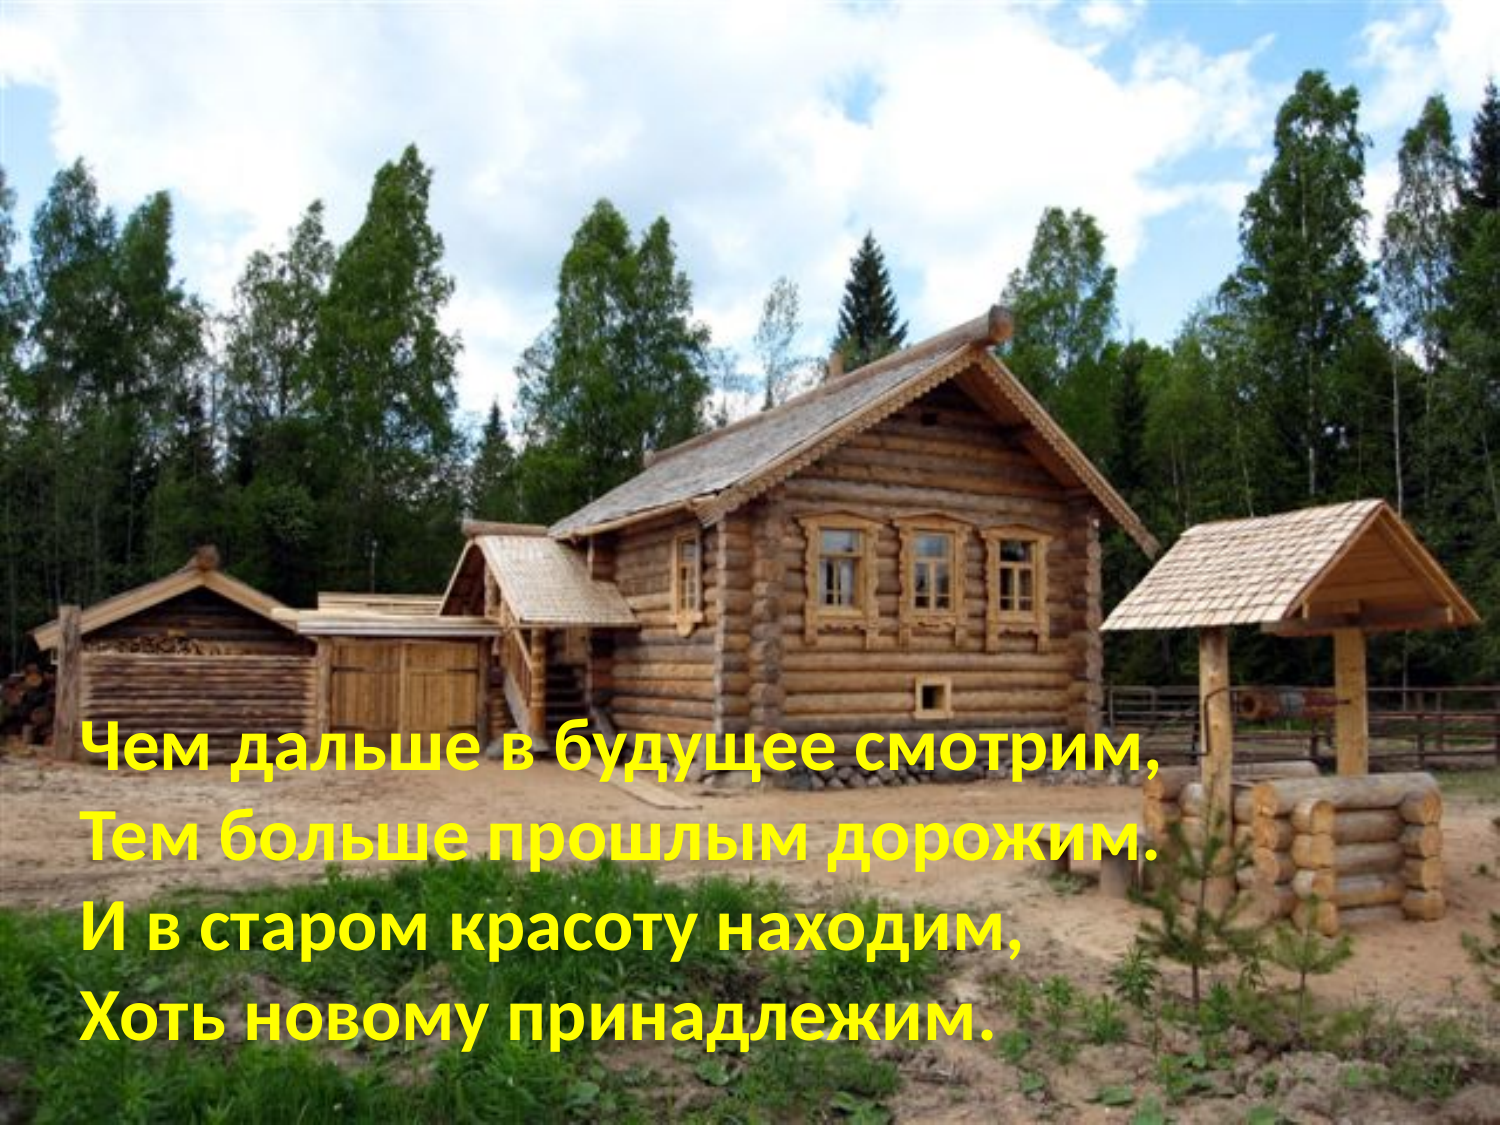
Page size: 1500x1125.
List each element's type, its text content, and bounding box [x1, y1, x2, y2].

text_box Чем дальше в будущее смотрим, Тем больше прошлым дорожим. И в старом красоту находим, Хоть новому принадлежим. [64, 688, 1500, 1063]
picture [0, 0, 1500, 1125]
